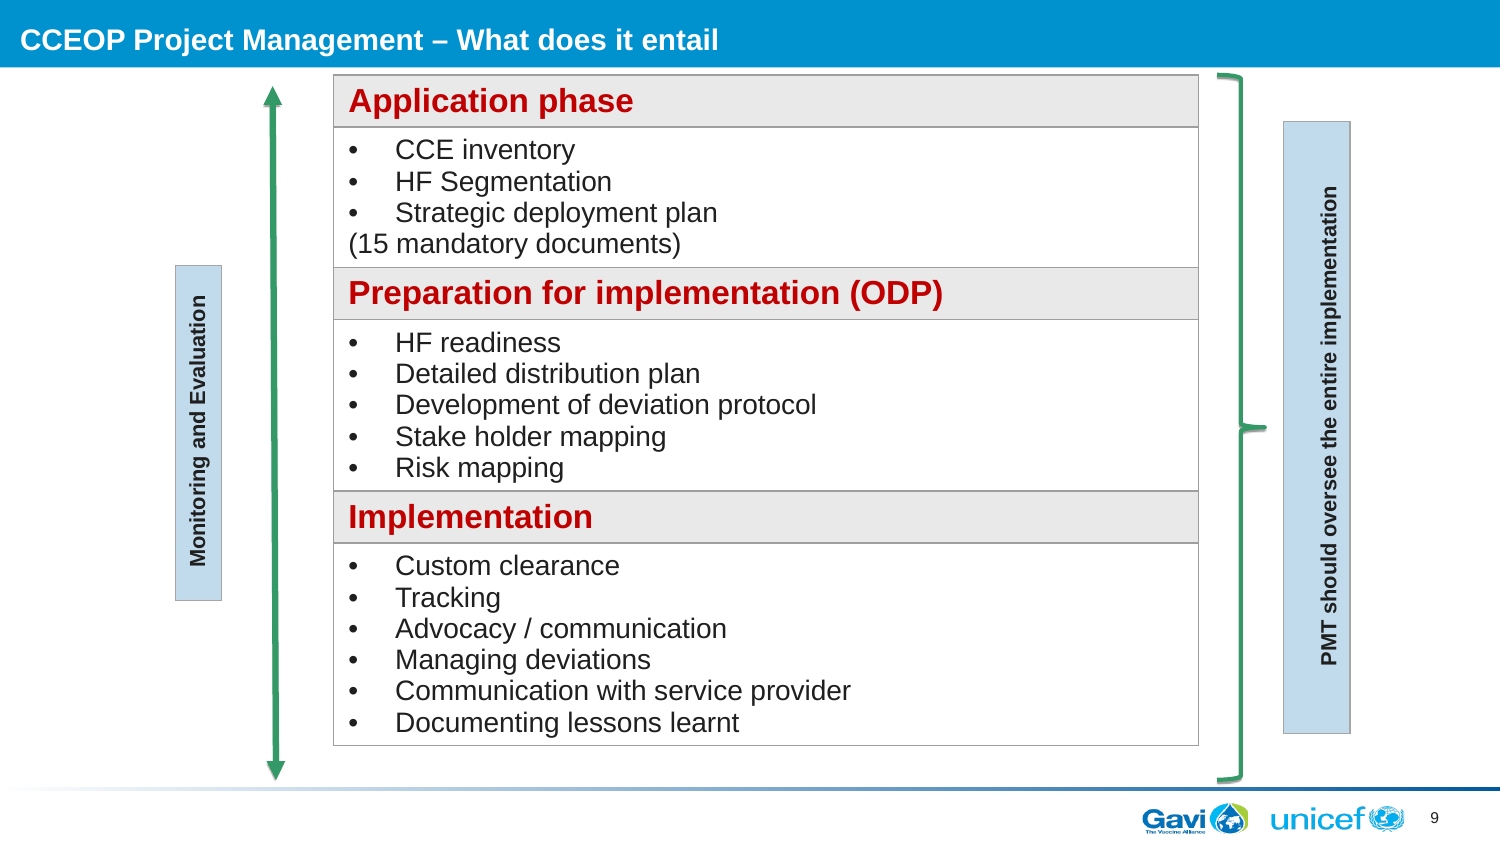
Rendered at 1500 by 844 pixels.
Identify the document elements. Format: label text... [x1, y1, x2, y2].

table_header Application phase [334, 76, 1198, 126]
table_cell CCE inventory HF Segmentation Strategic deployment plan (15 mandatory documents) [334, 128, 1198, 267]
text_box Monitoring and Evaluation [175, 265, 222, 601]
table_cell Custom clearance Tracking Advocacy / communication Managing deviations Communication with service provider Documenting lessons learnt [334, 544, 1198, 745]
table_cell Implementation [334, 492, 1198, 542]
text_box PMT should oversee the entire implementation [1283, 121, 1350, 734]
table_cell Preparation for implementation (ODP) [334, 268, 1198, 319]
title CCEOP Project Management – What does it entail [19, 20, 1463, 58]
table_cell HF readiness Detailed distribution plan Development of deviation protocol Stake holder mapping Risk mapping [334, 320, 1198, 490]
